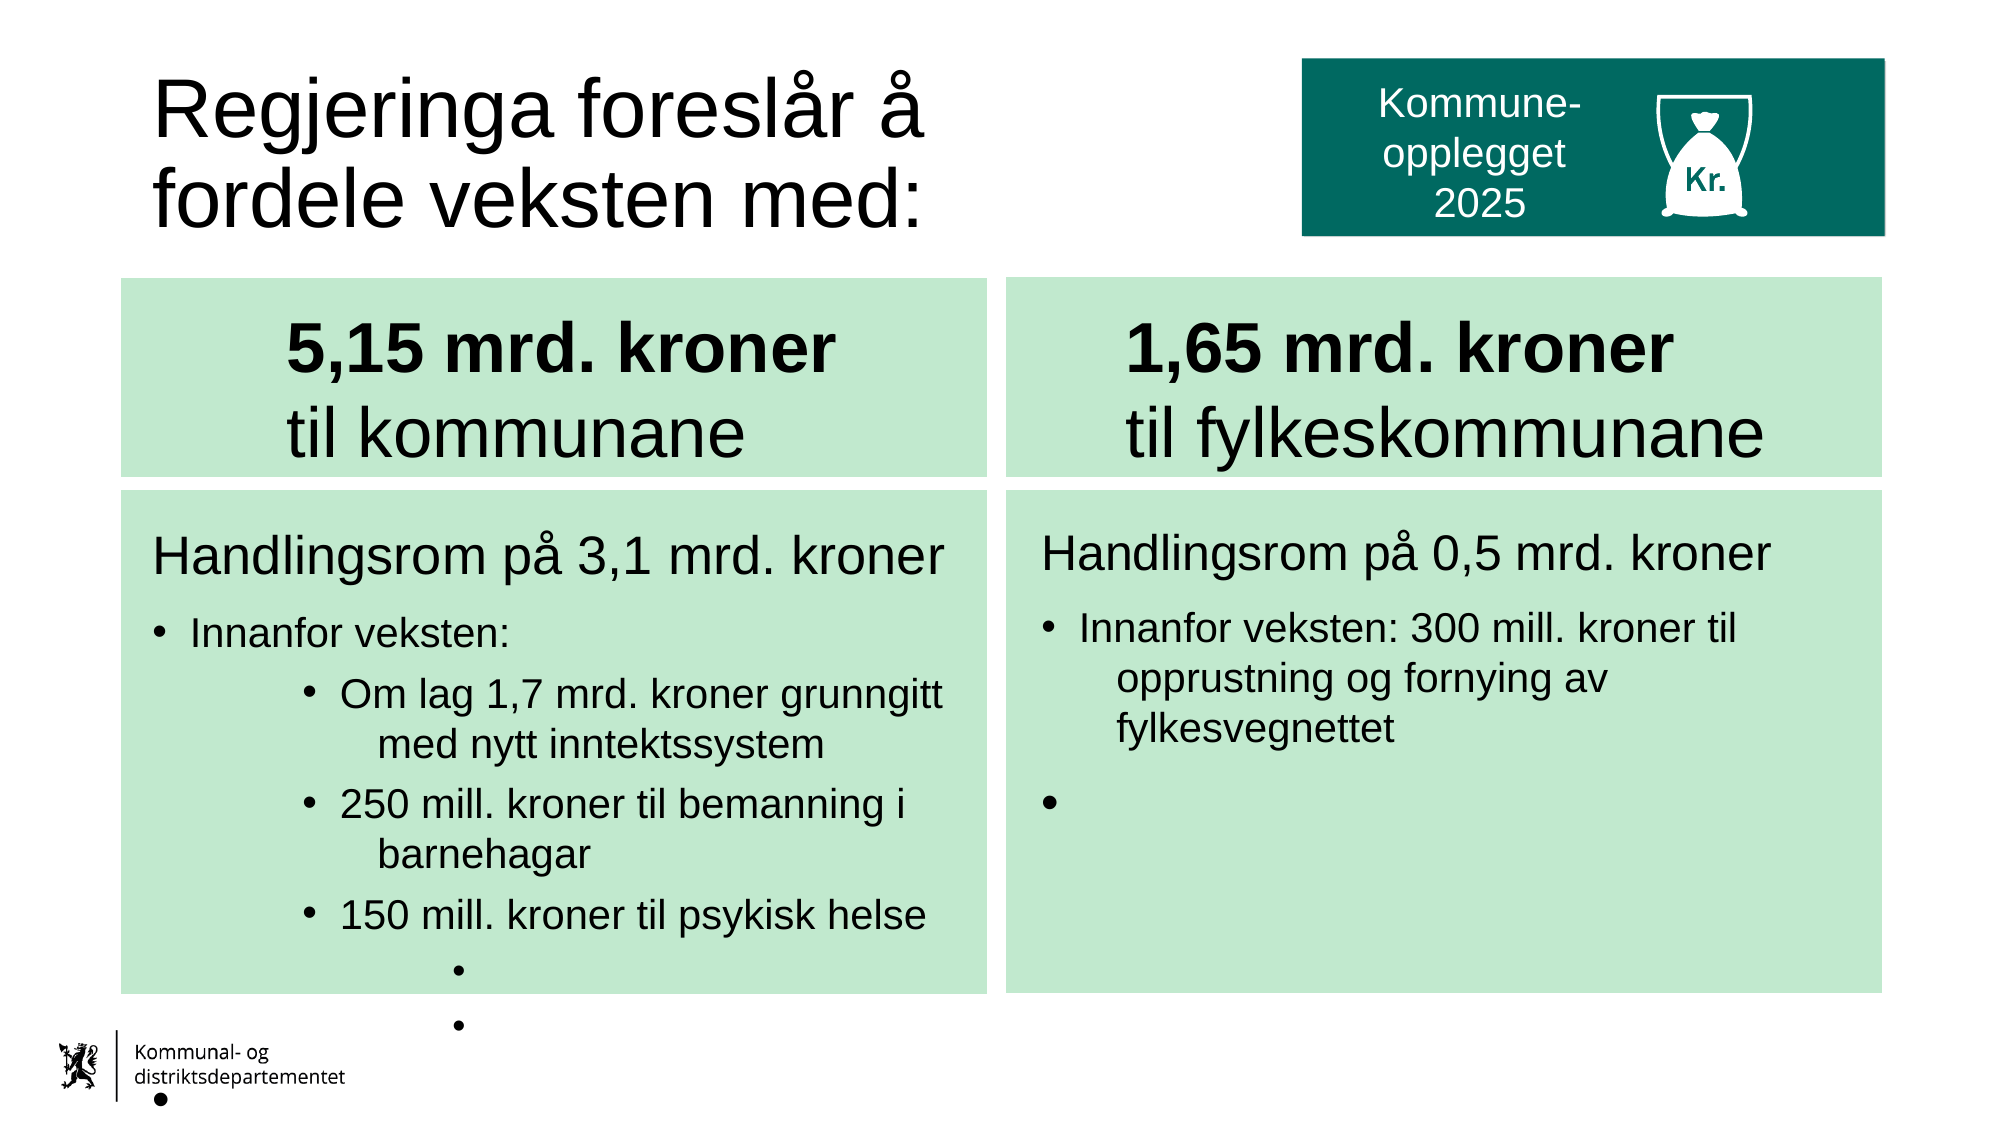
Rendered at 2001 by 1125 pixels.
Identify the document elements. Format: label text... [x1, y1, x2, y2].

picture [1595, 47, 1813, 265]
text_box Kommune- opplegget 2025 [1309, 68, 1595, 256]
text_box [1301, 58, 1595, 237]
list Handlingsrom på 3,1 mrd. kroner Innanfor veksten: Om lag 1,7 mrd. kroner grunngitt med nytt inntektssystem 250 mill. kroner til bemanning i barnehagar 150 mill. kroner til psykisk helse [137, 512, 974, 974]
text_box 1,65 mrd. kroner til fylkeskommunane [1110, 293, 1809, 477]
text_box 5,15 mrd. kroner til kommunane [271, 293, 879, 477]
text_box Regjeringa foreslår å fordele veksten med: [137, 46, 1132, 265]
list Handlingsrom på 0,5 mrd. kroner Innanfor veksten: 300 mill. kroner til opprustning og fornying av fylkesvegnettet [1026, 512, 1864, 974]
text_box [1813, 58, 1885, 237]
